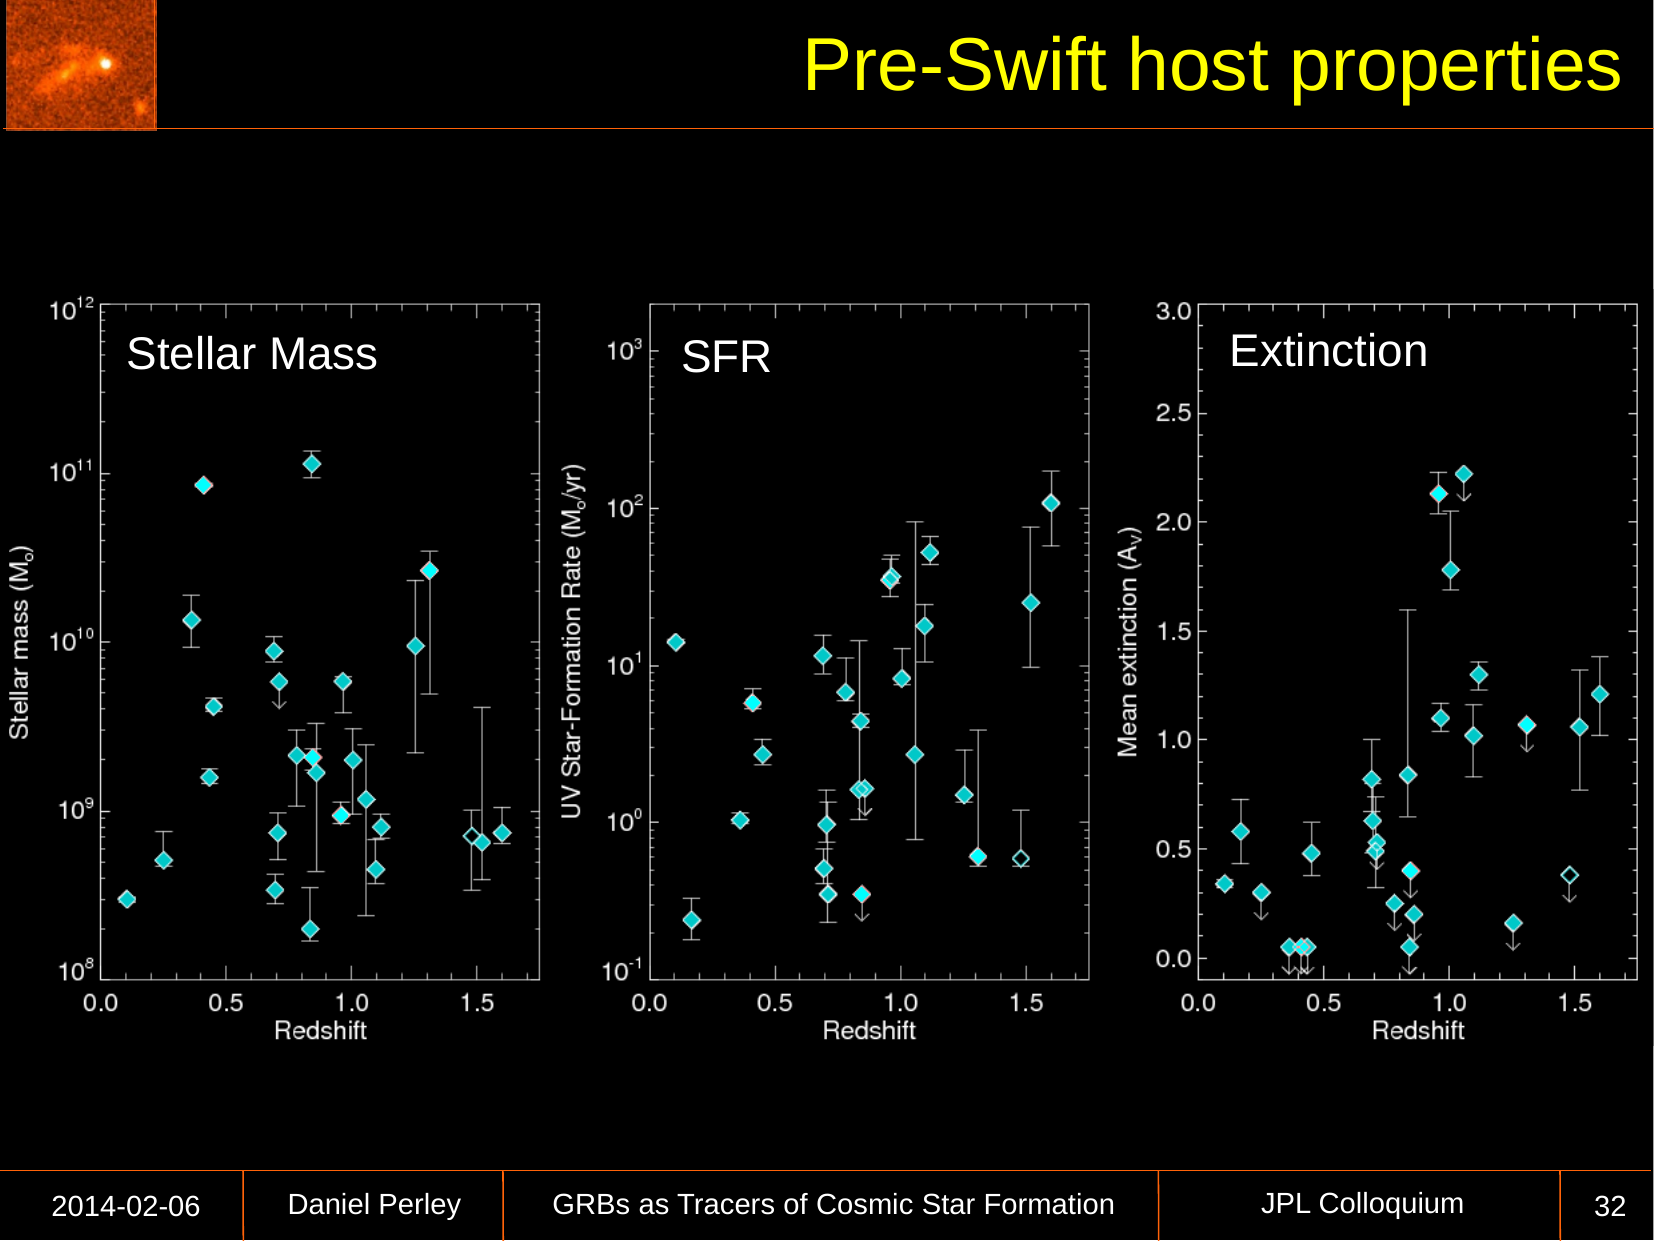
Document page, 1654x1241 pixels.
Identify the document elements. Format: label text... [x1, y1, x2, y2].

picture [0, 289, 1654, 1046]
title Pre-Swift host properties [187, 21, 1624, 108]
text_box Extinction [1212, 314, 1625, 388]
text_box SFR [663, 320, 1076, 393]
picture [7, 0, 154, 128]
text_box Stellar Mass [108, 317, 522, 391]
